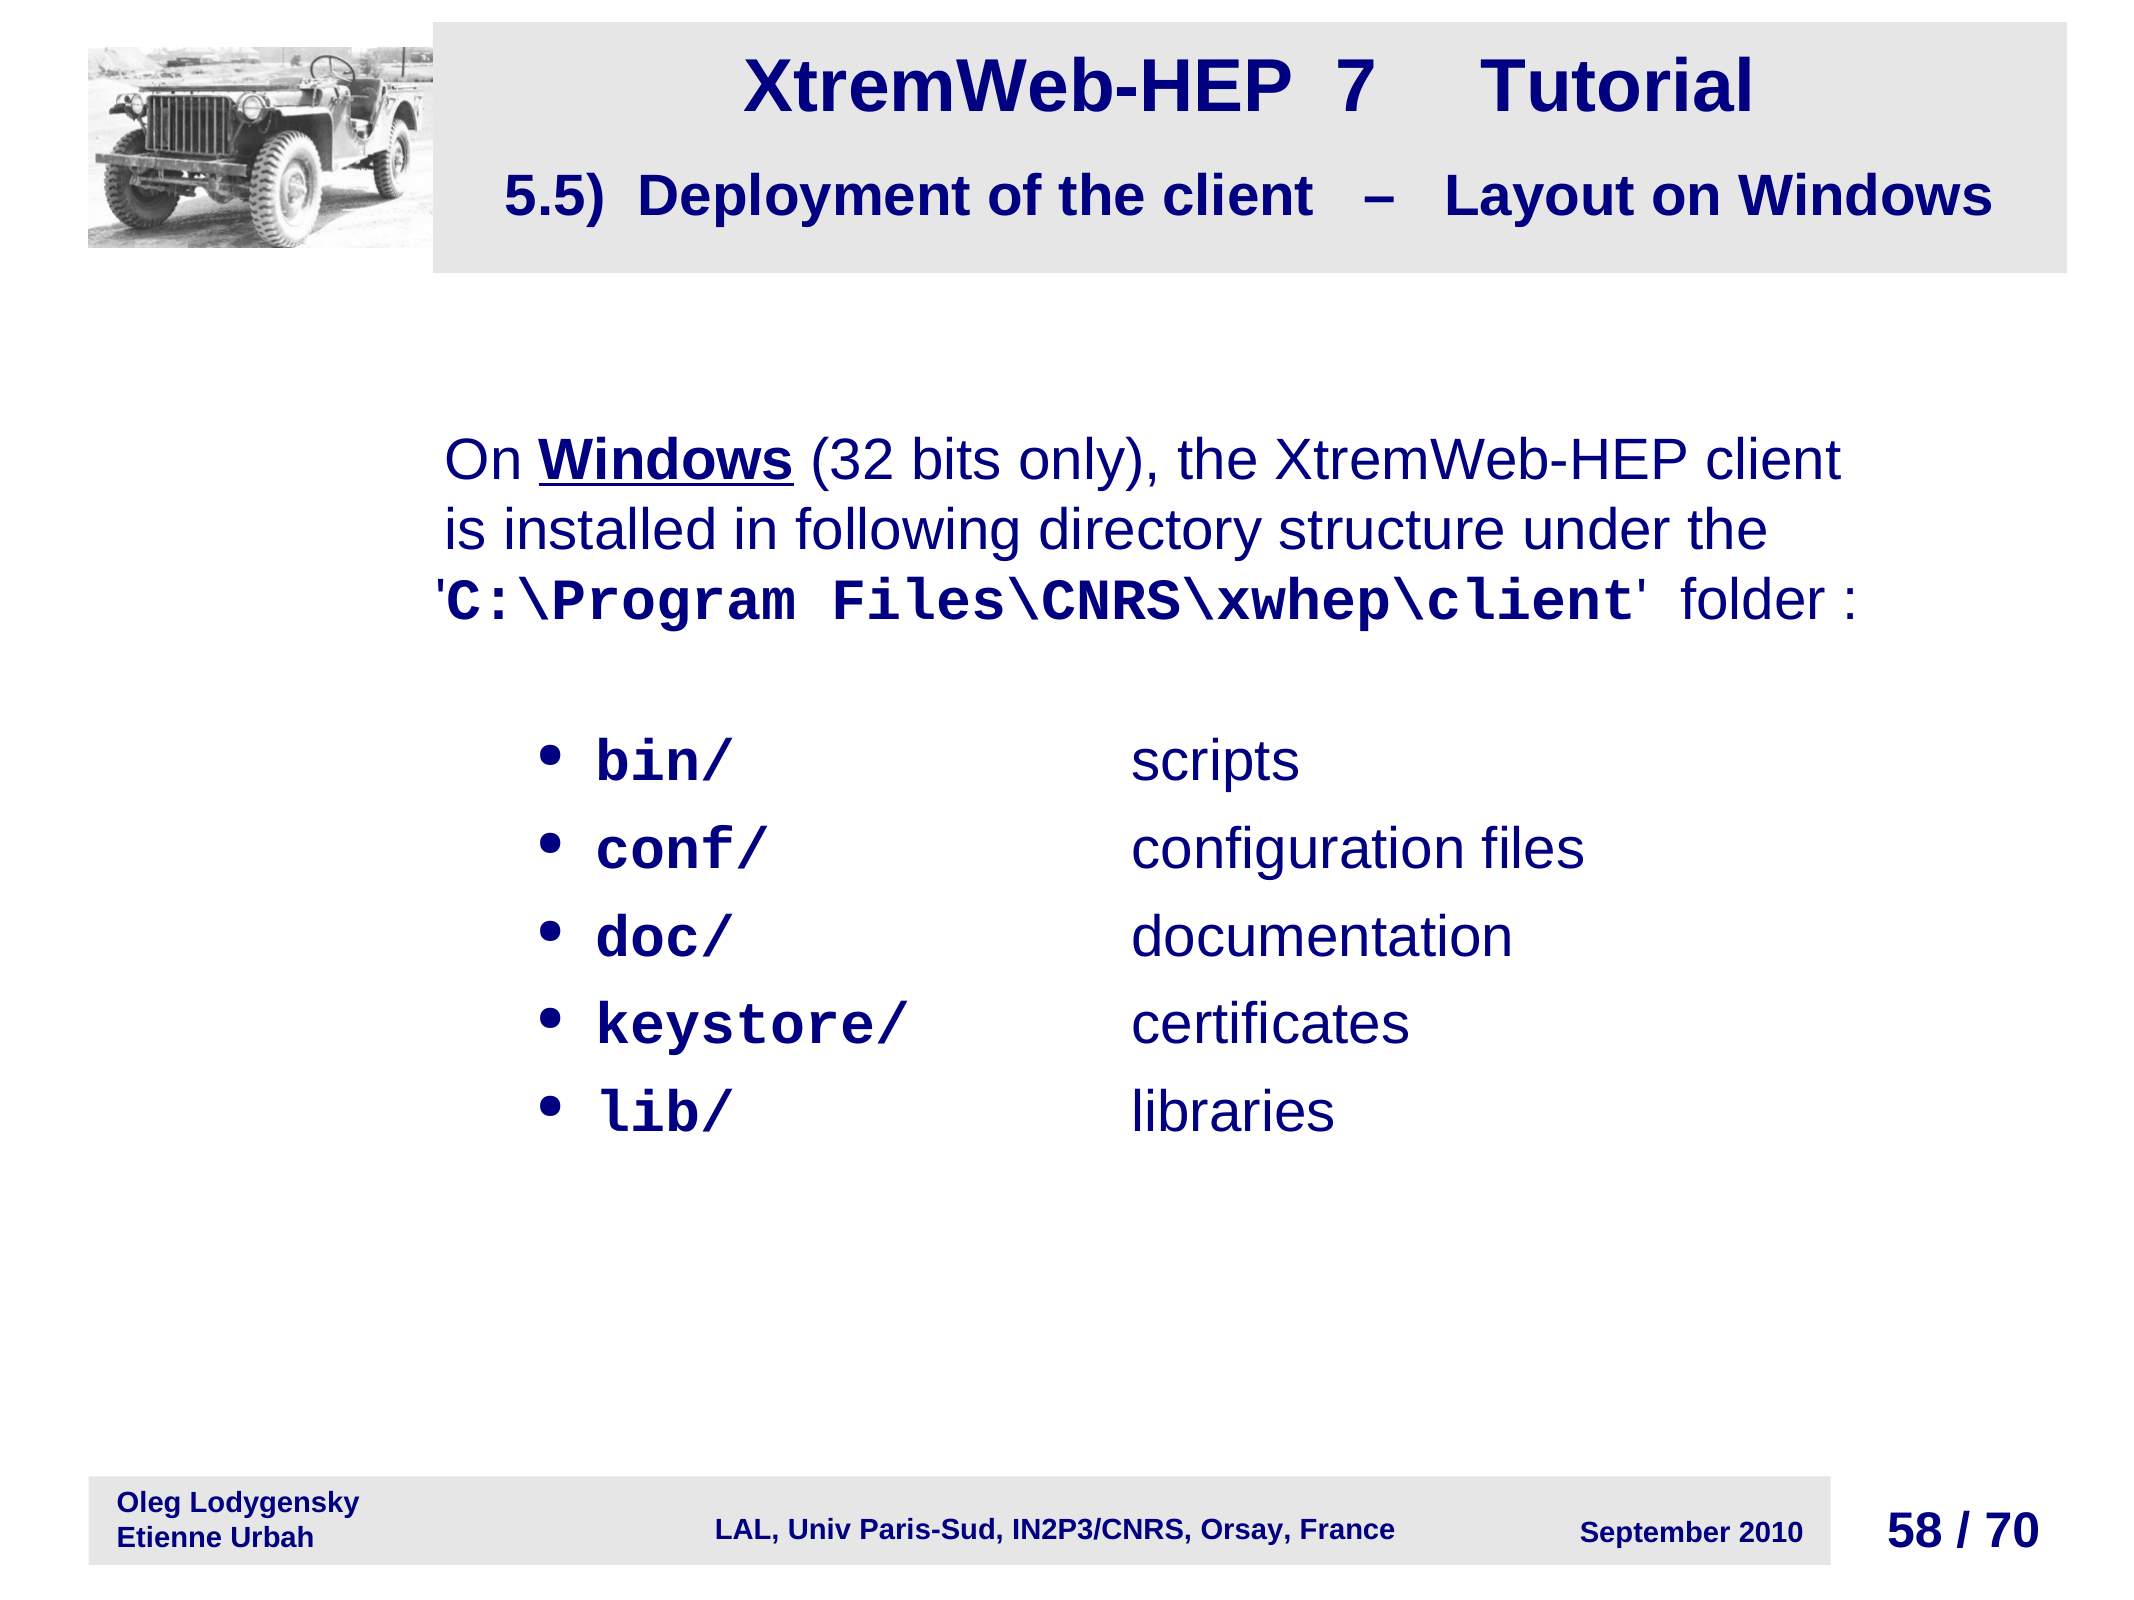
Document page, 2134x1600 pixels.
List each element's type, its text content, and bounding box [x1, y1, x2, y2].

text_box bin/ conf/ doc/ keystore/ lib/ [526, 650, 920, 1144]
text_box On Windows (32 bits only), the XtremWeb-HEP client is installed in following directory structure under the 'C:\Program Files\CNRS\xwhep\client' folder : [435, 420, 1905, 650]
picture [88, 47, 433, 248]
title 5.5) Deployment of the client – Layout on Windows [442, 118, 2067, 266]
text_box scripts configuration files documentation certificates libraries [1122, 650, 1876, 1095]
